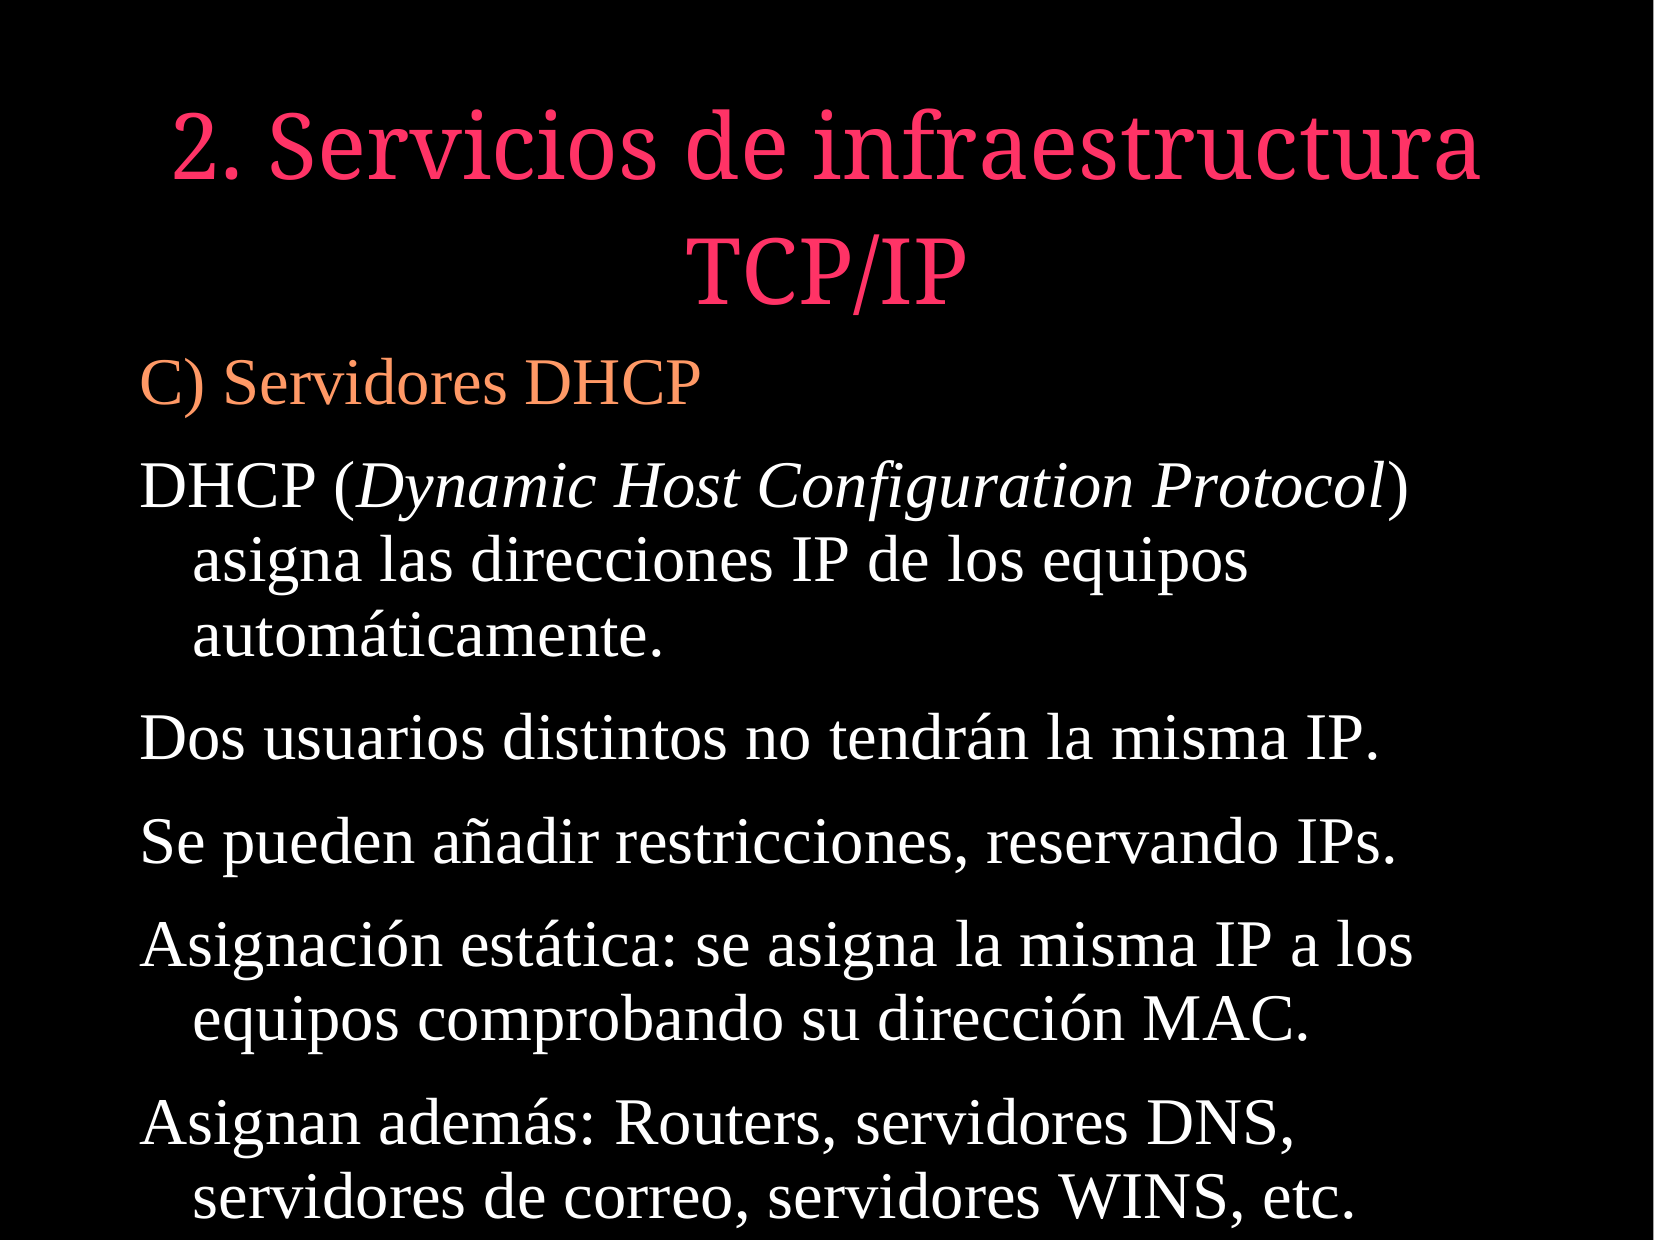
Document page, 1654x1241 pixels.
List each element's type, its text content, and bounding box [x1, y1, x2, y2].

list C) Servidores DHCP DHCP (Dynamic Host Configuration Protocol) asigna las direcciones IP de los equipos automáticamente. Dos usuarios distintos no tendrán la misma IP. Se pueden añadir restricciones, reservando IPs. Asignación estática: se asigna la misma IP a los equipos comprobando su dirección MAC. Asignan además: Routers, servidores DNS, servidores de correo, servidores WINS, etc. [121, 344, 1534, 1234]
title 2. Servicios de infraestructura TCP/IP [121, 82, 1534, 331]
